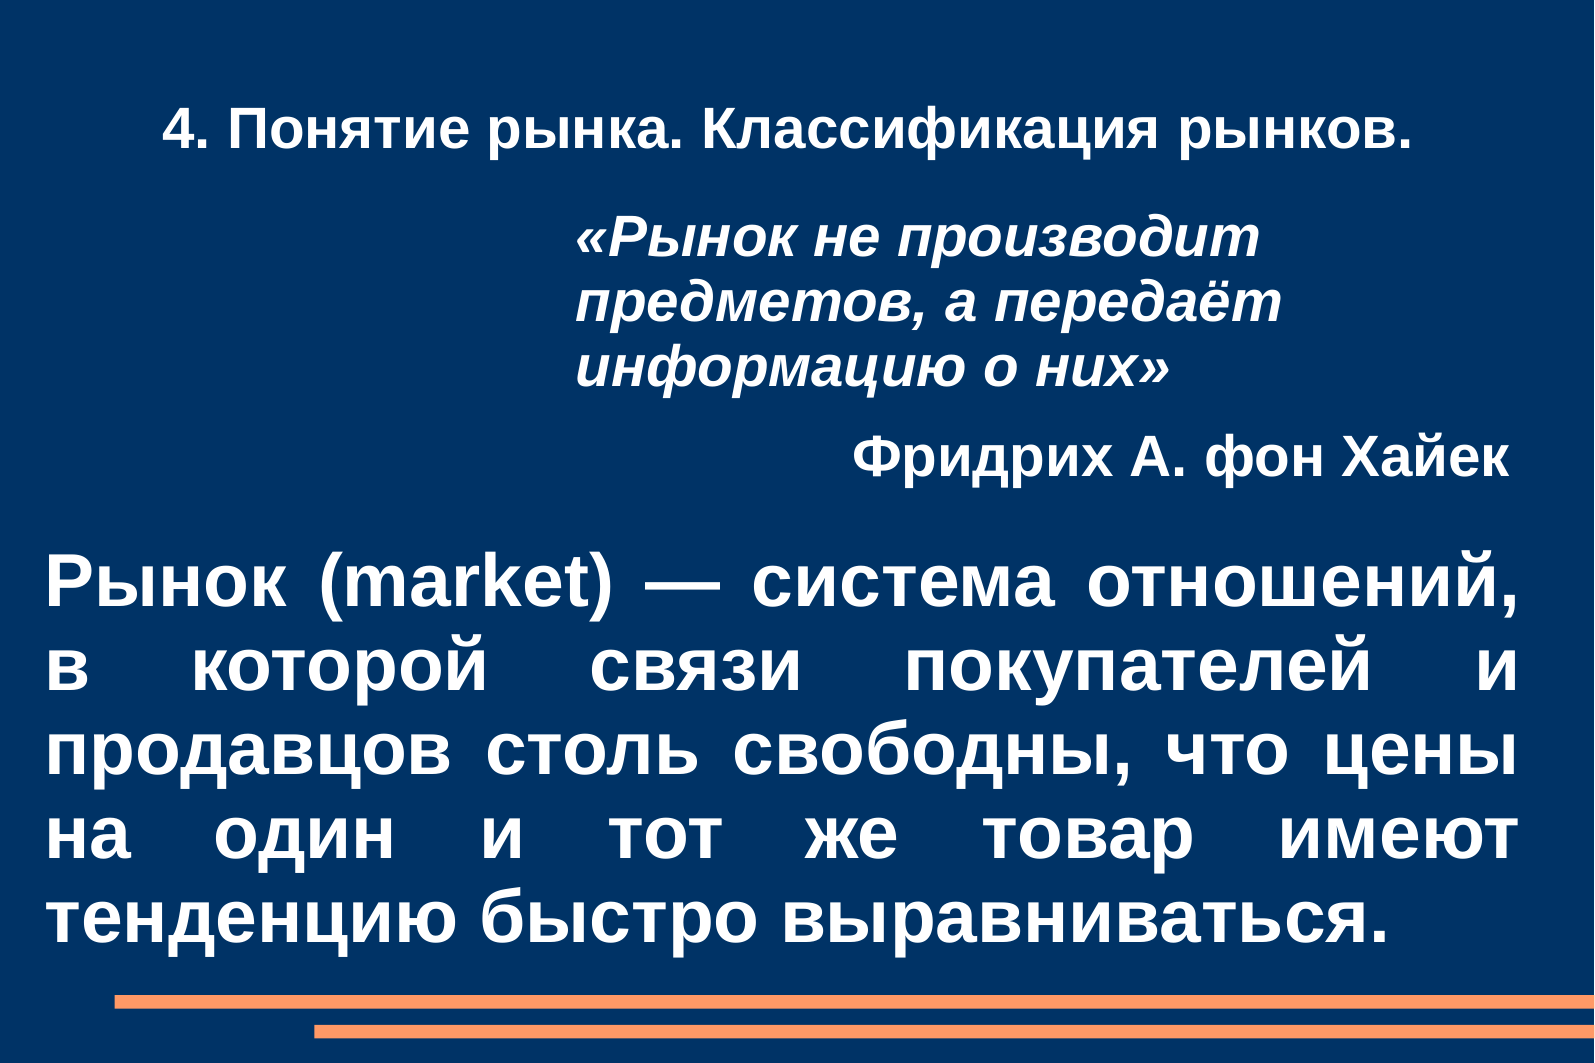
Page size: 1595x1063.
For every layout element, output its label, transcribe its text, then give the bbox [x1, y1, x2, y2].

text_box Рынок (market) — система отношений, в которой связи покупателей и продавцов столь свободны, что цены на один и тот же товар имеют тенденцию быстро выравниваться. [29, 531, 1536, 967]
text_box 4. Понятие рынка. Классификация рынков. [147, 88, 1447, 178]
text_box «Рынок не производит предметов, а передаёт информацию о них» Фридрих А. фон Хайек [561, 196, 1547, 502]
